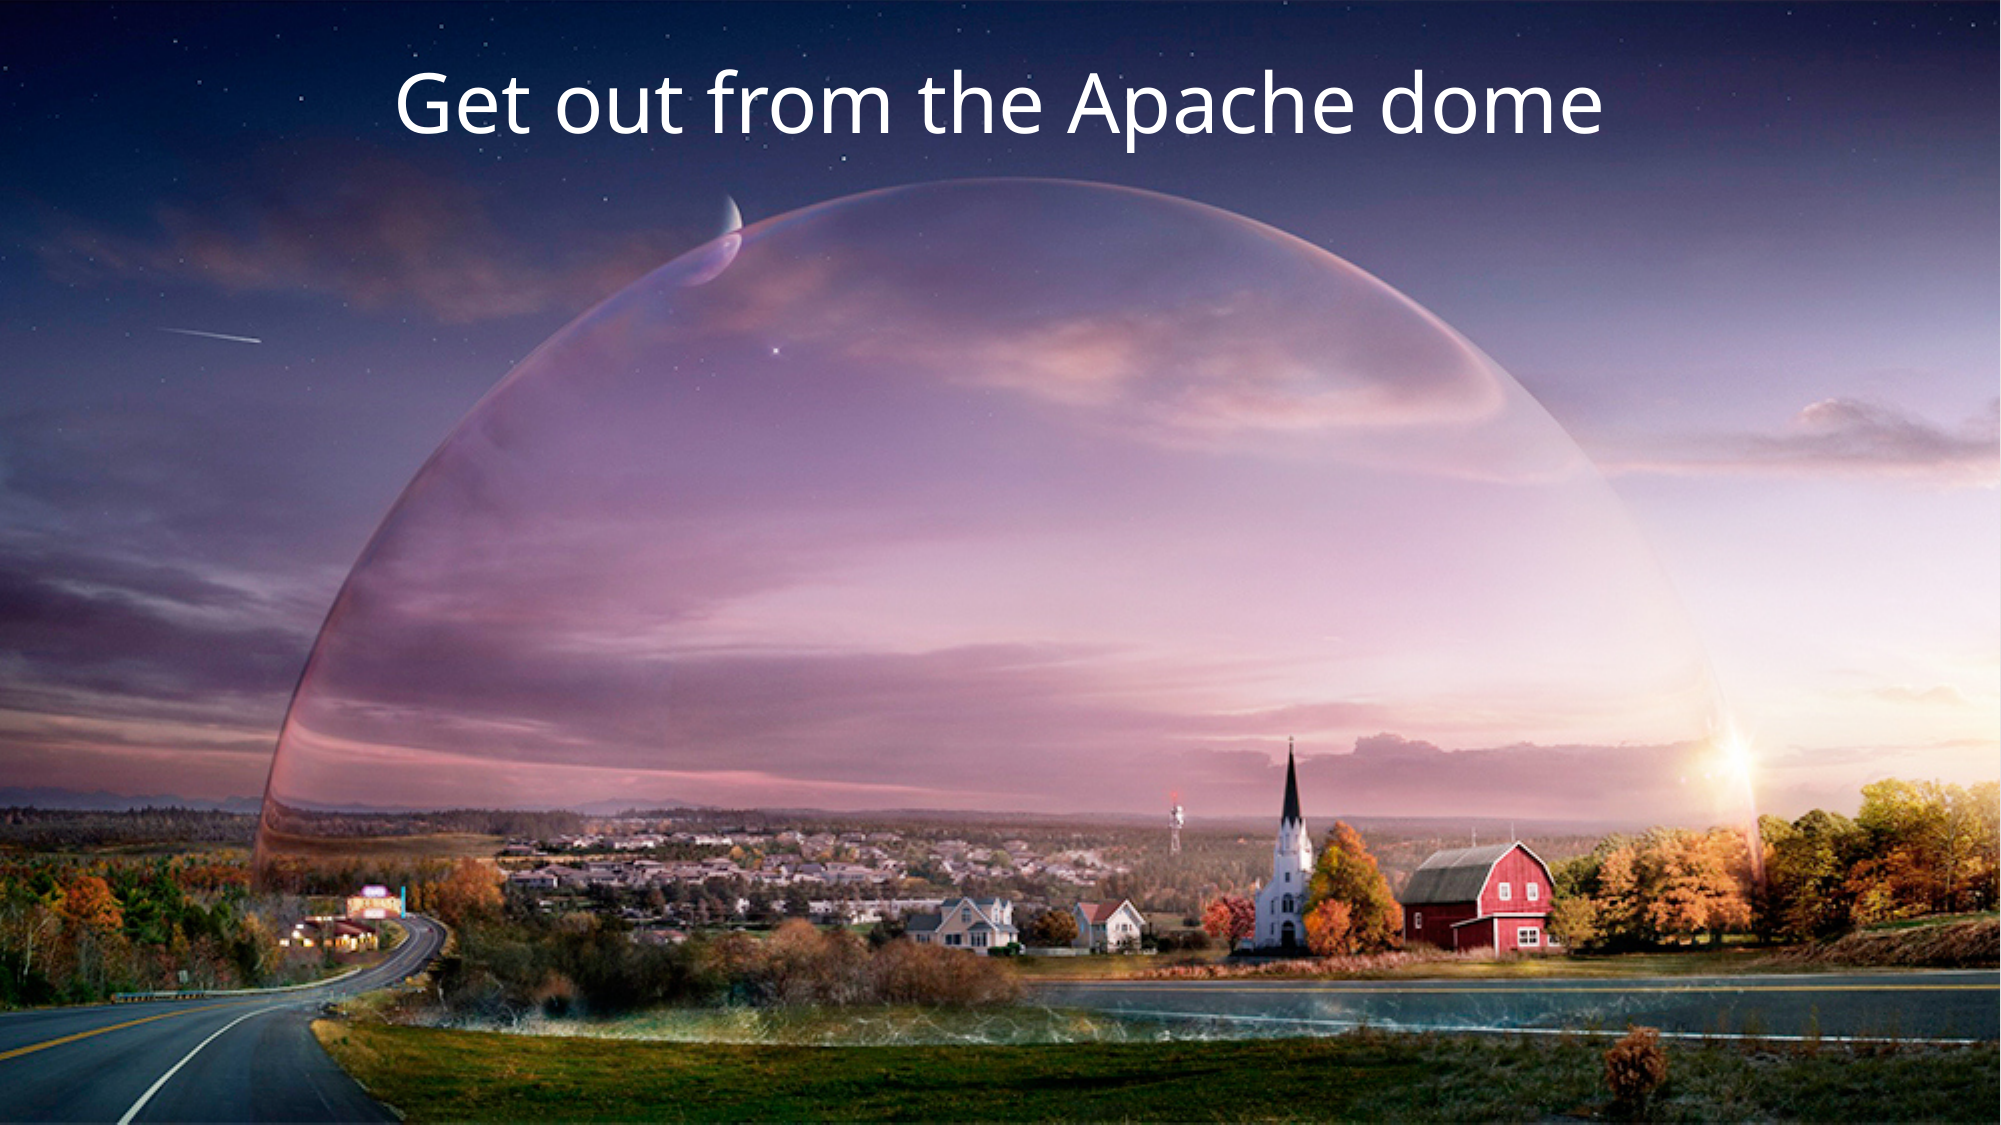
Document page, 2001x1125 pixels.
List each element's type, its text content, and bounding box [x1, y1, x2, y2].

picture [0, 0, 2000, 1125]
title Get out from the Apache dome [137, 0, 1863, 271]
